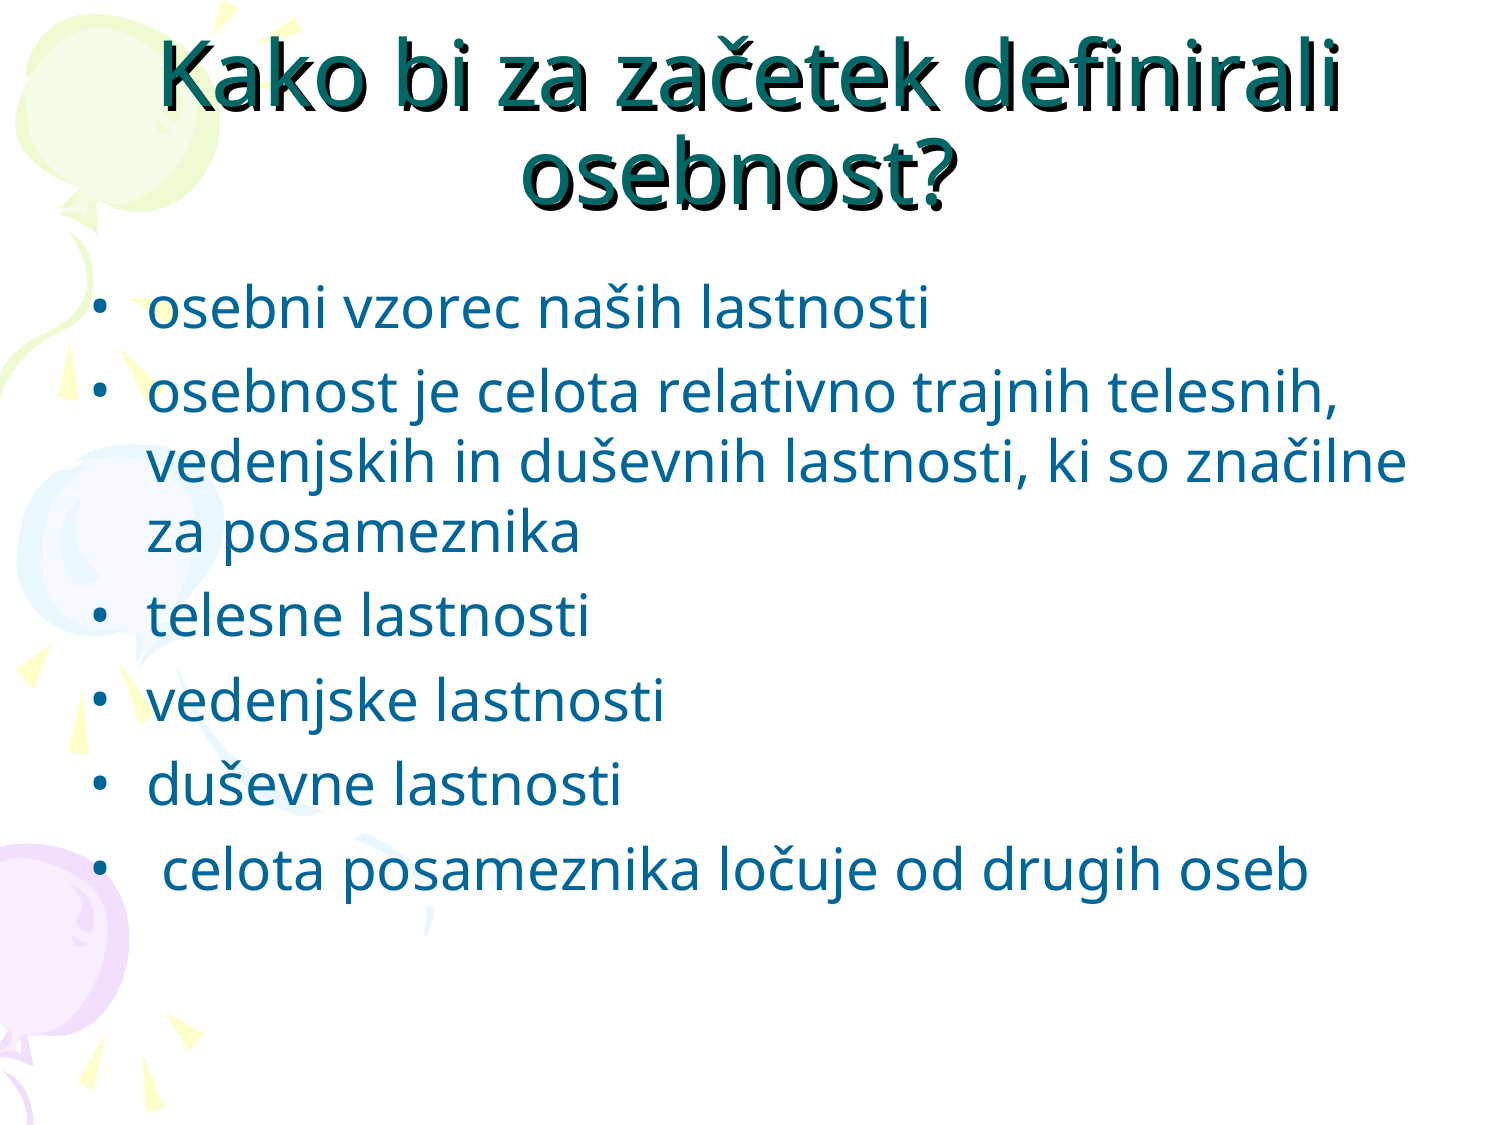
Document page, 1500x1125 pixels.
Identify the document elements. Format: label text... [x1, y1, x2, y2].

list osebni vzorec naših lastnosti osebnost je celota relativno trajnih telesnih, vedenjskih in duševnih lastnosti, ki so značilne za posameznika telesne lastnosti vedenjske lastnosti duševne lastnosti celota posameznika ločuje od drugih oseb [75, 262, 1426, 994]
title Kako bi za začetek definirali osebnost? [72, 16, 1426, 233]
